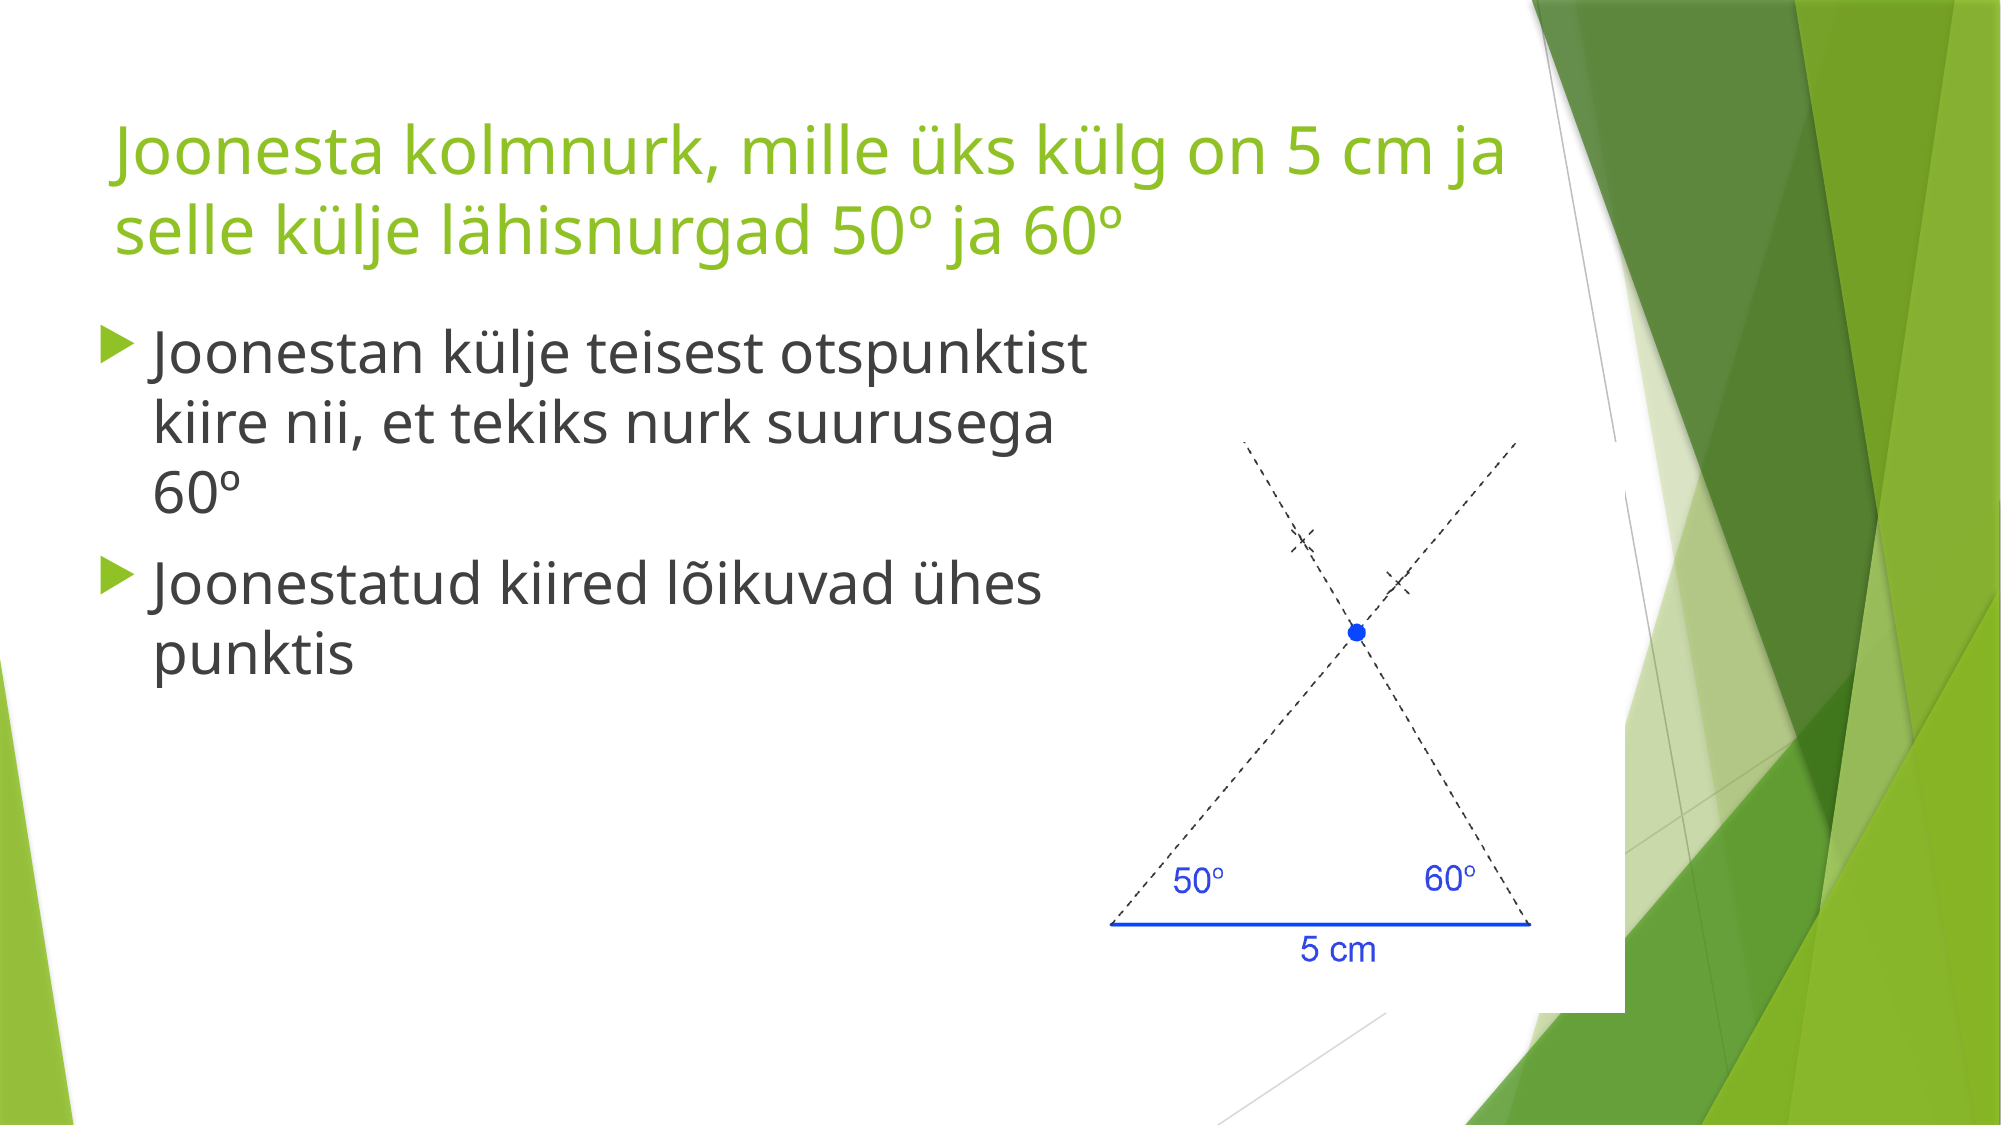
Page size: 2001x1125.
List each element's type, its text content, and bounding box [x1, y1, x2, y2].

title Joonesta kolmnurk, mille üks külg on 5 cm ja selle külje lähisnurgad 50º ja 60º [99, 99, 1613, 237]
picture [1065, 442, 1625, 1013]
list Joonestan külje teisest otspunktist kiire nii, et tekiks nurk suurusega 60º Joonestatud kiired lõikuvad ühes punktis [81, 308, 1152, 768]
